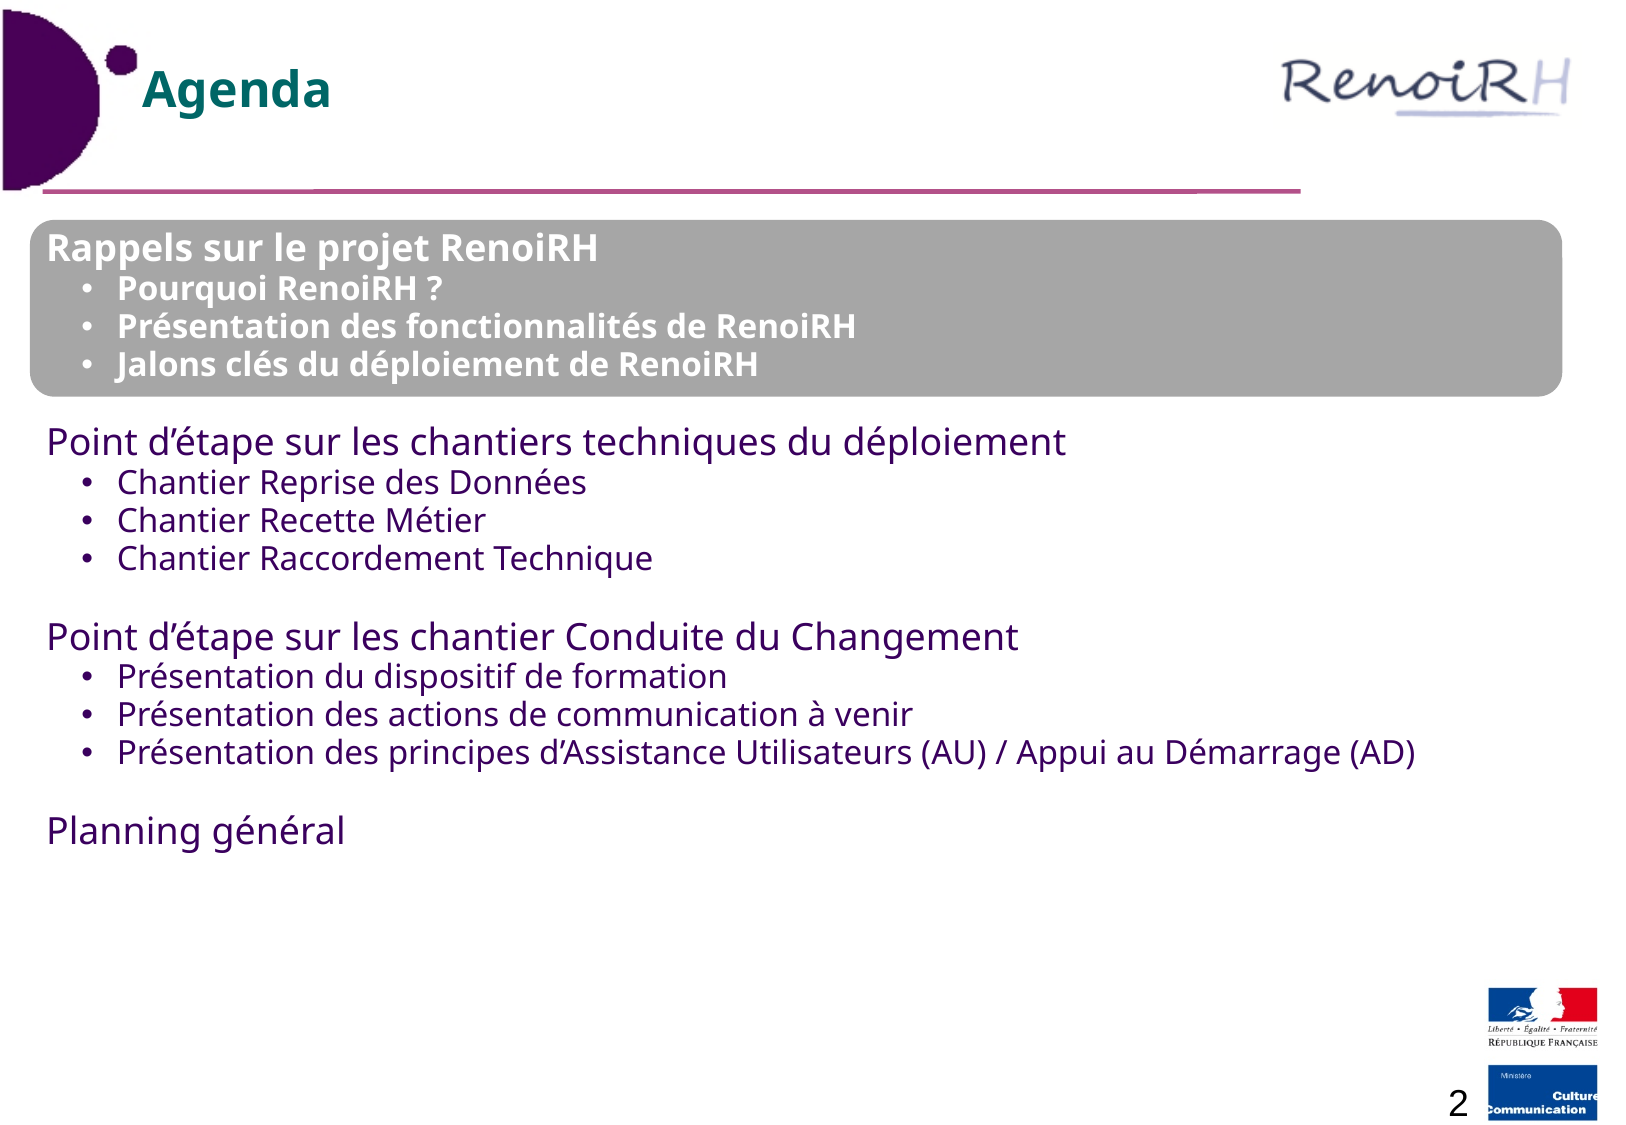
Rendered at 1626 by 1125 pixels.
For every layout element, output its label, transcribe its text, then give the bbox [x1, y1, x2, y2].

picture [0, 0, 161, 203]
text_box Agenda [130, 20, 1392, 162]
text_box <numéro> [1105, 1071, 1484, 1120]
picture [1273, 42, 1582, 129]
text_box Rappels sur le projet RenoiRH Pourquoi RenoiRH ? Présentation des fonctionnalités de RenoiRH Jalons clés du déploiement de RenoiRH Point d’étape sur les chantiers techniques du déploiement Chantier Reprise des Données Chantier Recette Métier Chantier Raccordement Technique Point d’étape sur les chantier Conduite du Changement Présentation du dispositif de formation Présentation des actions de communication à venir Présentation des principes d’Assistance Utilisateurs (AU) / Appui au Démarrage (AD) Planning général [31, 219, 1581, 989]
picture [1484, 979, 1600, 1125]
